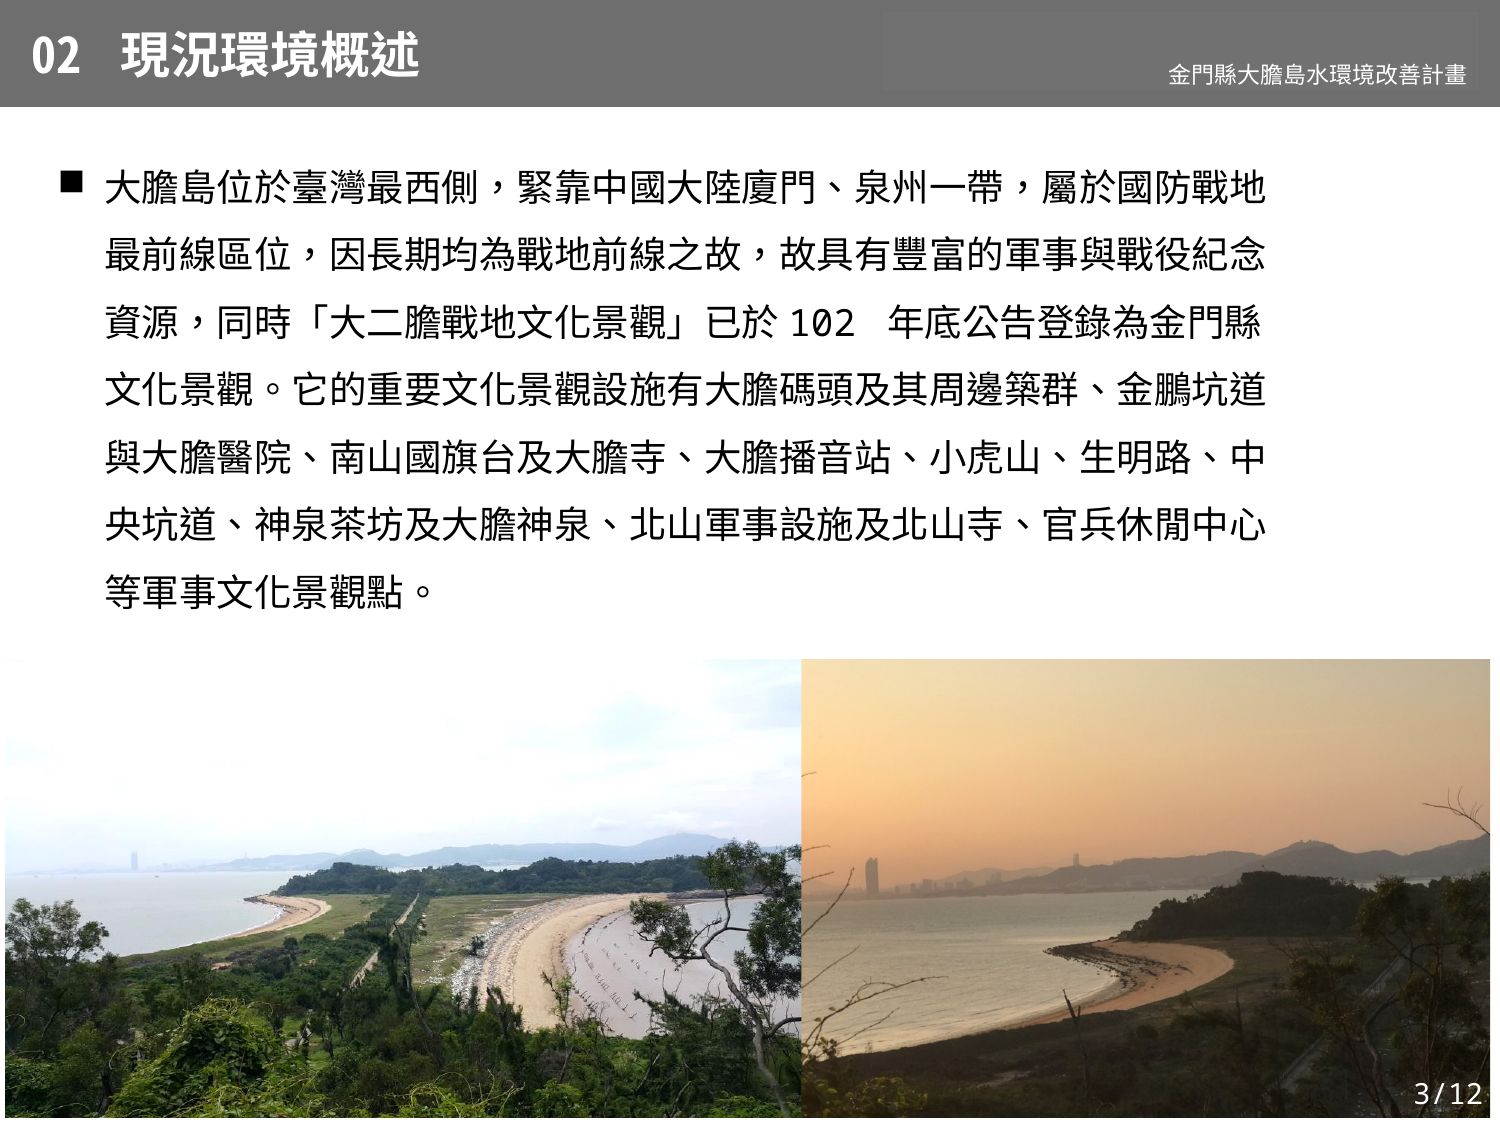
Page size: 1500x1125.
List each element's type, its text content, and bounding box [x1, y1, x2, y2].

text_box <編號>/12 [1148, 1065, 1498, 1125]
text_box 金門縣大膽島水環境改善計畫 [981, 42, 1483, 96]
text_box 大膽島位於臺灣最西側，緊靠中國大陸廈門、泉州一帶，屬於國防戰地最前線區位，因長期均為戰地前線之故，故具有豐富的軍事與戰役紀念資源，同時「大二膽戰地文化景觀」已於102 年底公告登錄為金門縣文化景觀。它的重要文化景觀設施有大膽碼頭及其周邊築群、金鵬坑道與大膽醫院、南山國旗台及大膽寺、大膽播音站、小虎山、生明路、中央坑道、神泉茶坊及大膽神泉、北山軍事設施及北山寺、官兵休閒中心等軍事文化景觀點。 [42, 93, 1306, 659]
picture [5, 659, 1491, 1118]
list 02 [19, 13, 110, 93]
list 現況環境概述 [110, 13, 861, 93]
text_box [882, 11, 1479, 91]
text_box <編號> [1120, 1118, 1148, 1125]
